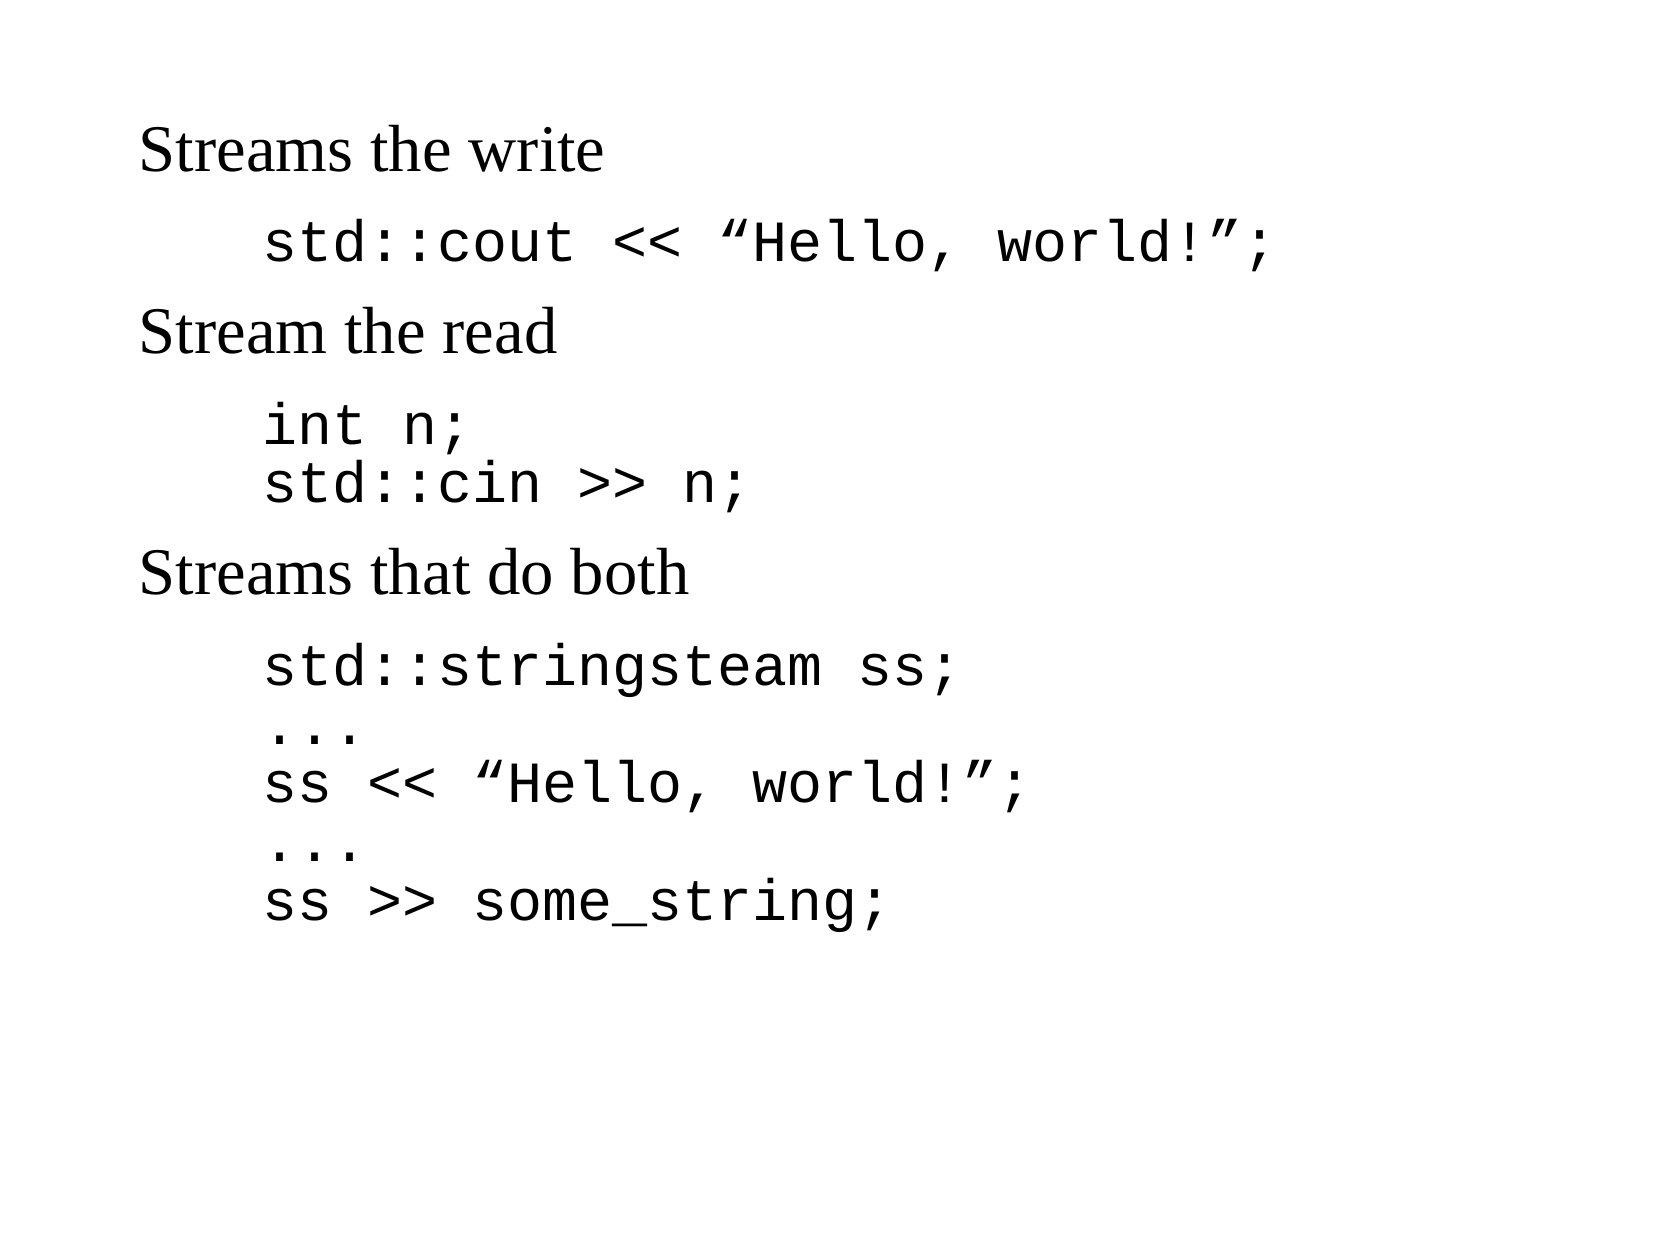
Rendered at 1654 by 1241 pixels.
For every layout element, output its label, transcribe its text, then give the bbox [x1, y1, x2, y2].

list Streams the write std::cout << “Hello, world!”; Stream the read int n; std::cin >> n; Streams that do both std::stringsteam ss; ... ss << “Hello, world!”; ... ss >> some_string; [121, 114, 1534, 1127]
